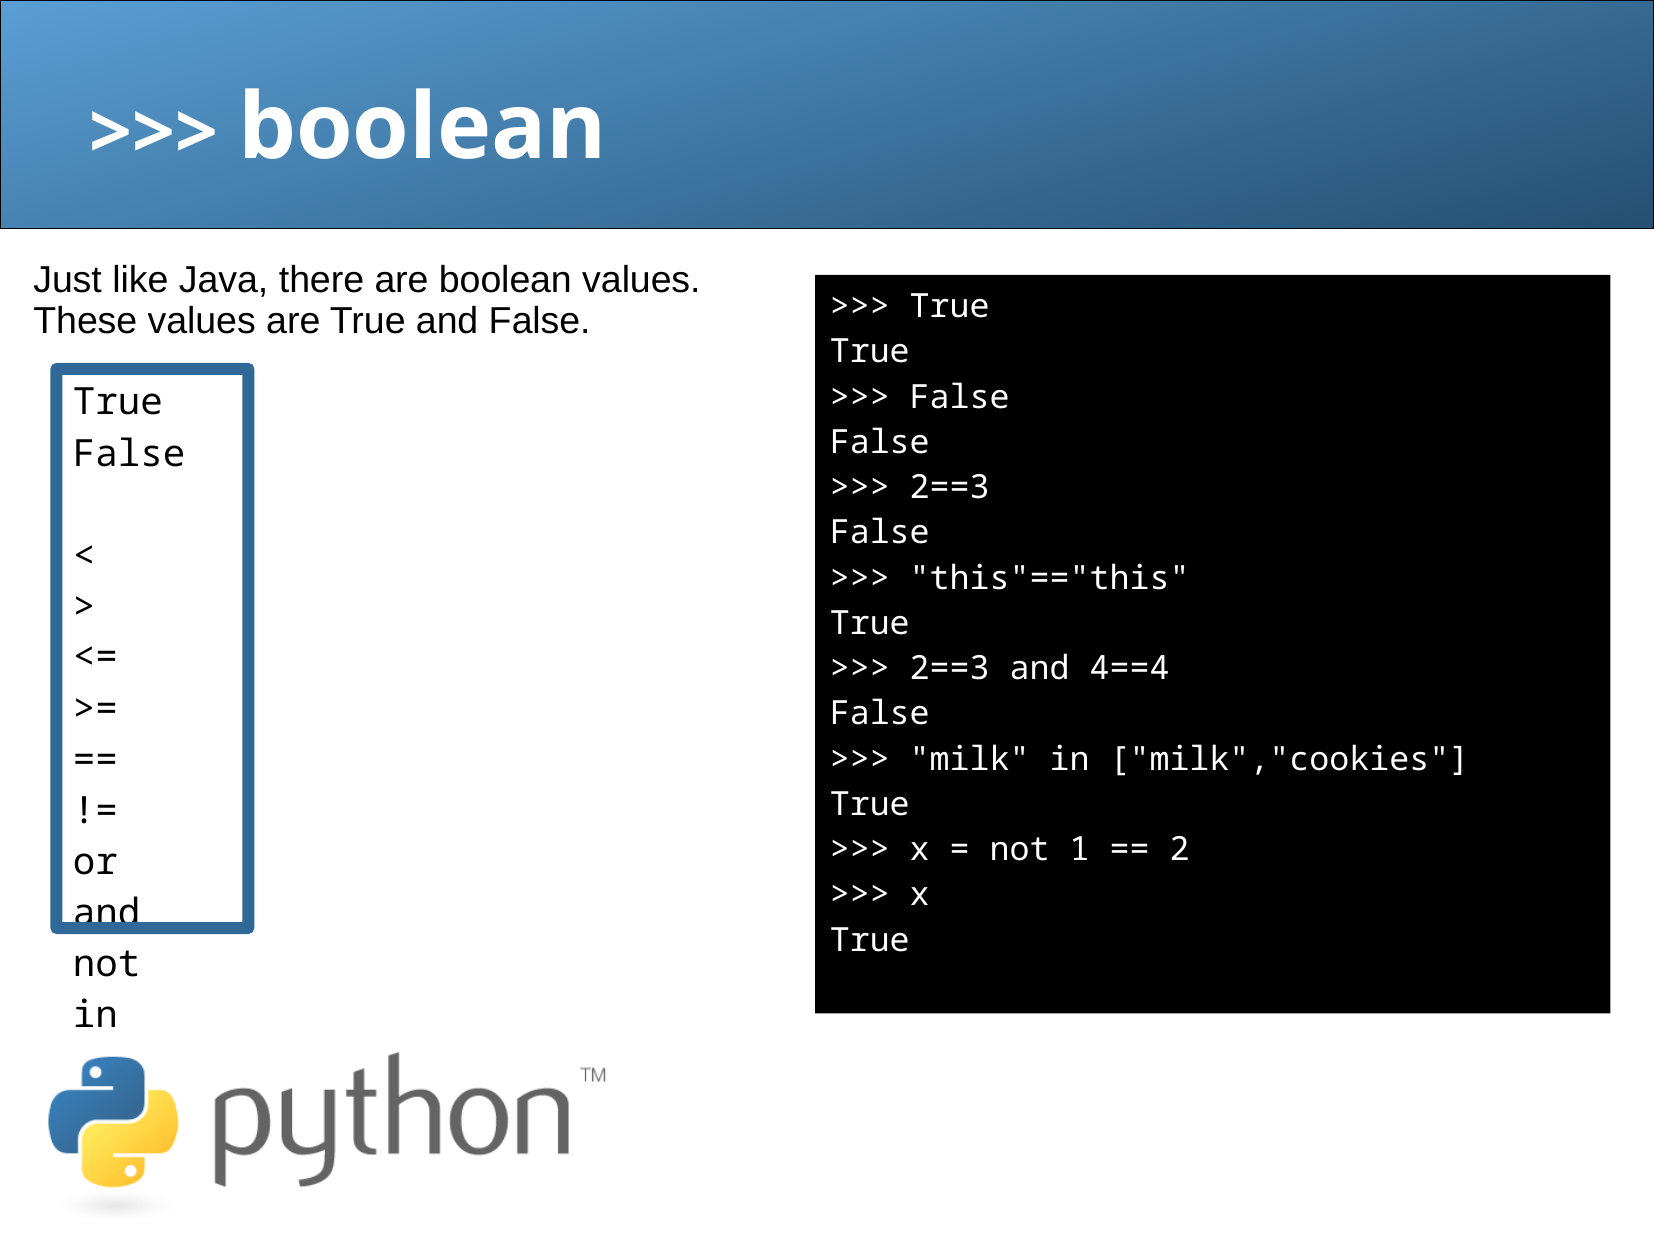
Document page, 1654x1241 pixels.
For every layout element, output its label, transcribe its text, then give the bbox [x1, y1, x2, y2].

picture [0, 1018, 660, 1241]
text_box >>> boolean [75, 53, 1576, 188]
text_box True False < > <= >= == != or and not in [63, 375, 242, 839]
text_box Just like Java, there are boolean values. These values are True and False. [18, 250, 760, 357]
text_box [0, 0, 1654, 229]
text_box >>> True True >>> False False >>> 2==3 False >>> "this"=="this" True >>> 2==3 and 4==4 False >>> "milk" in ["milk","cookies"] True >>> x = not 1 == 2 >>> x True [815, 274, 1611, 890]
